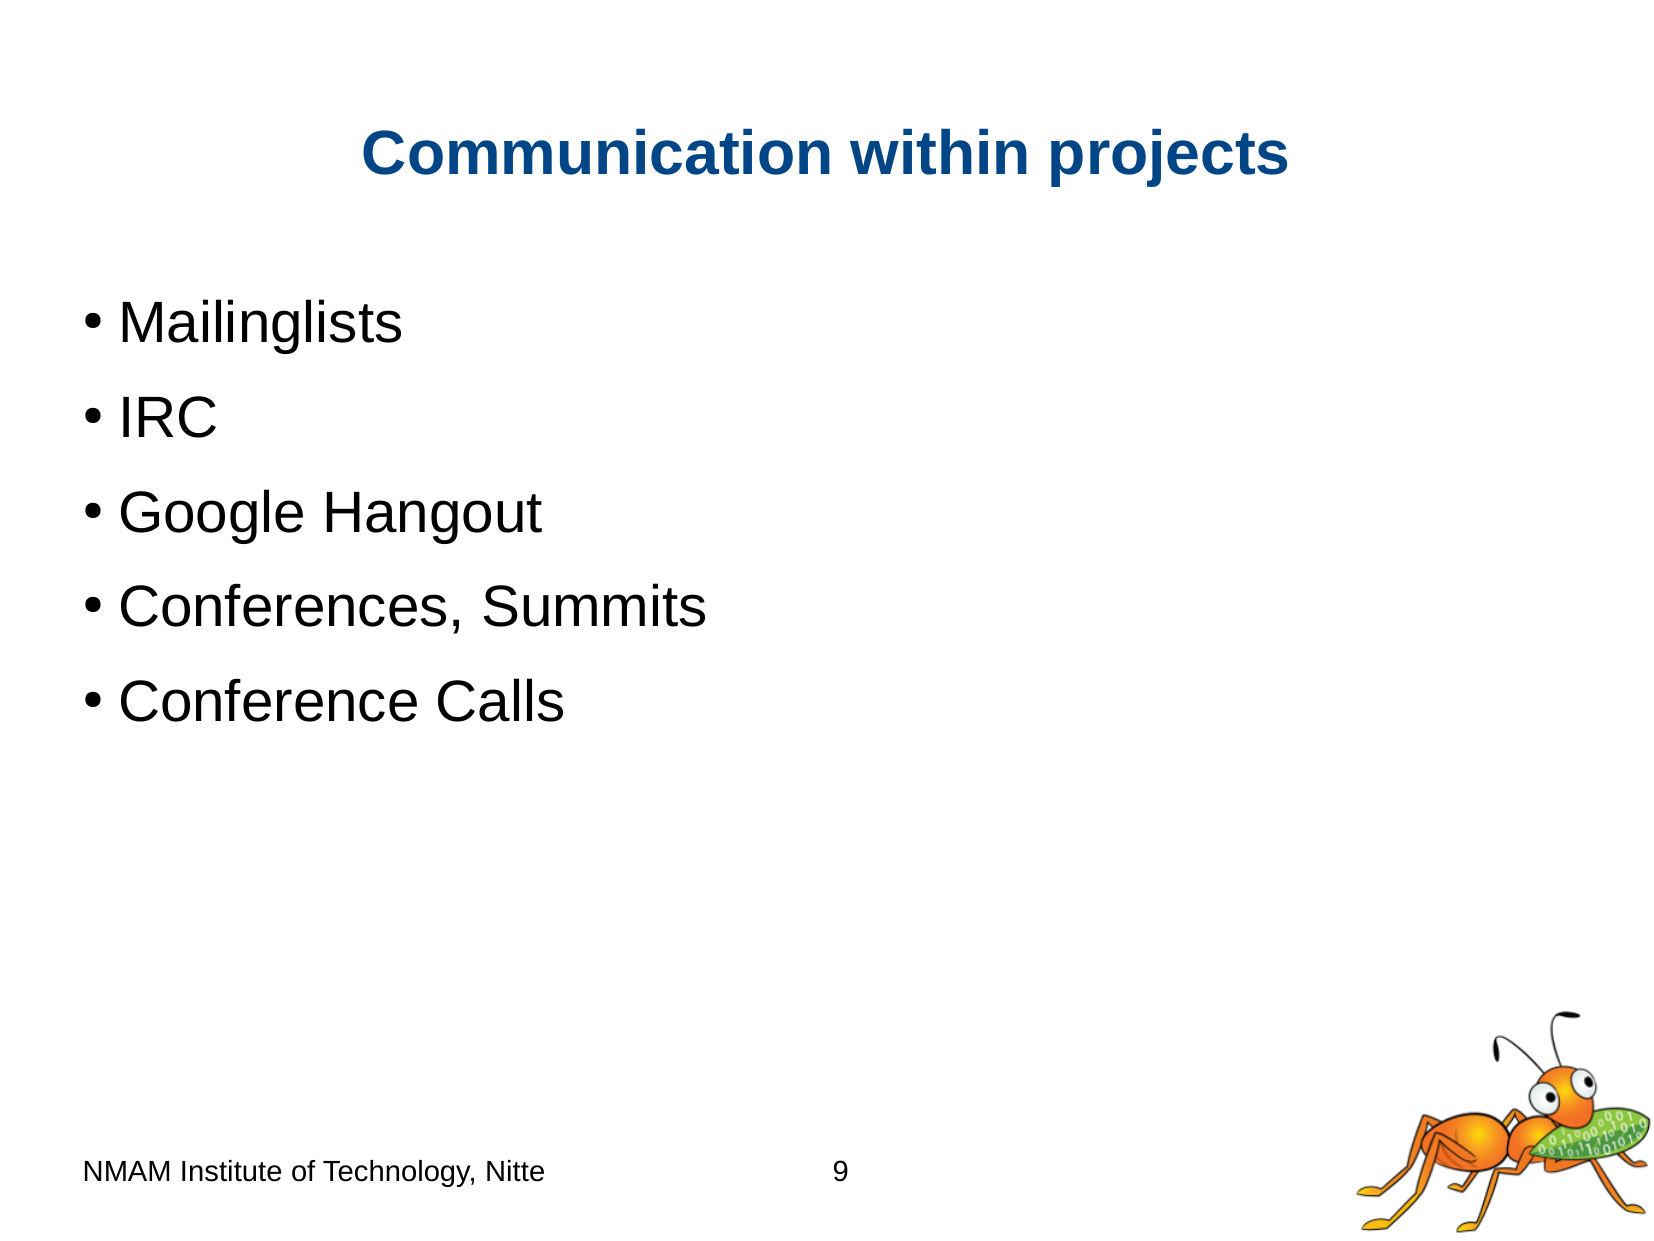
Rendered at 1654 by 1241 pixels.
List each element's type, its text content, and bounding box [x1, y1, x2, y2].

title Communication within projects [82, 49, 1571, 257]
picture [1353, 1009, 1654, 1235]
list Mailinglists IRC Google Hangout Conferences, Summits Conference Calls [82, 290, 1571, 1010]
